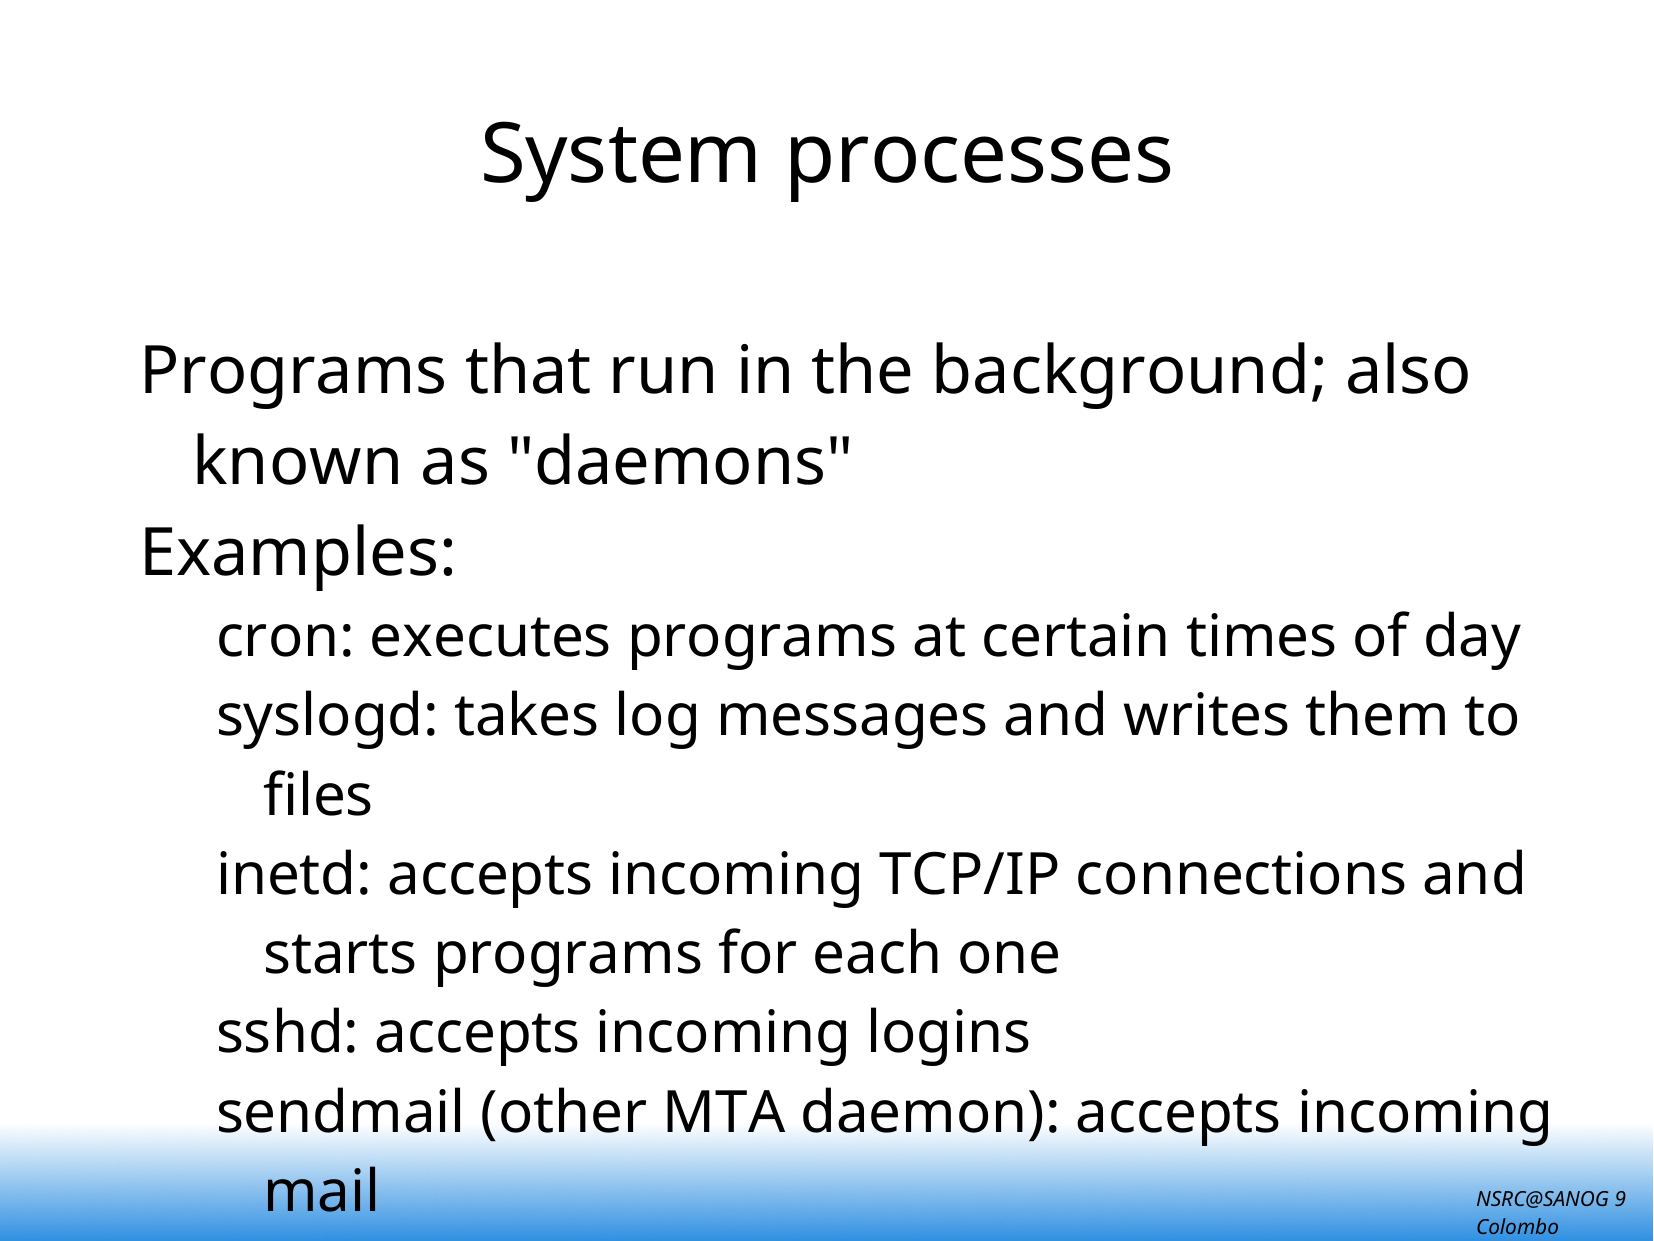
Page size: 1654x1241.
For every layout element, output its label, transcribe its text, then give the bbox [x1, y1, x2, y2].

picture [0, 1122, 1653, 1241]
title System processes [121, 46, 1534, 254]
list Programs that run in the background; also known as "daemons" Examples: cron: executes programs at certain times of day syslogd: takes log messages and writes them to files inetd: accepts incoming TCP/IP connections and starts programs for each one sshd: accepts incoming logins sendmail (other MTA daemon): accepts incoming mail [121, 322, 1561, 1133]
